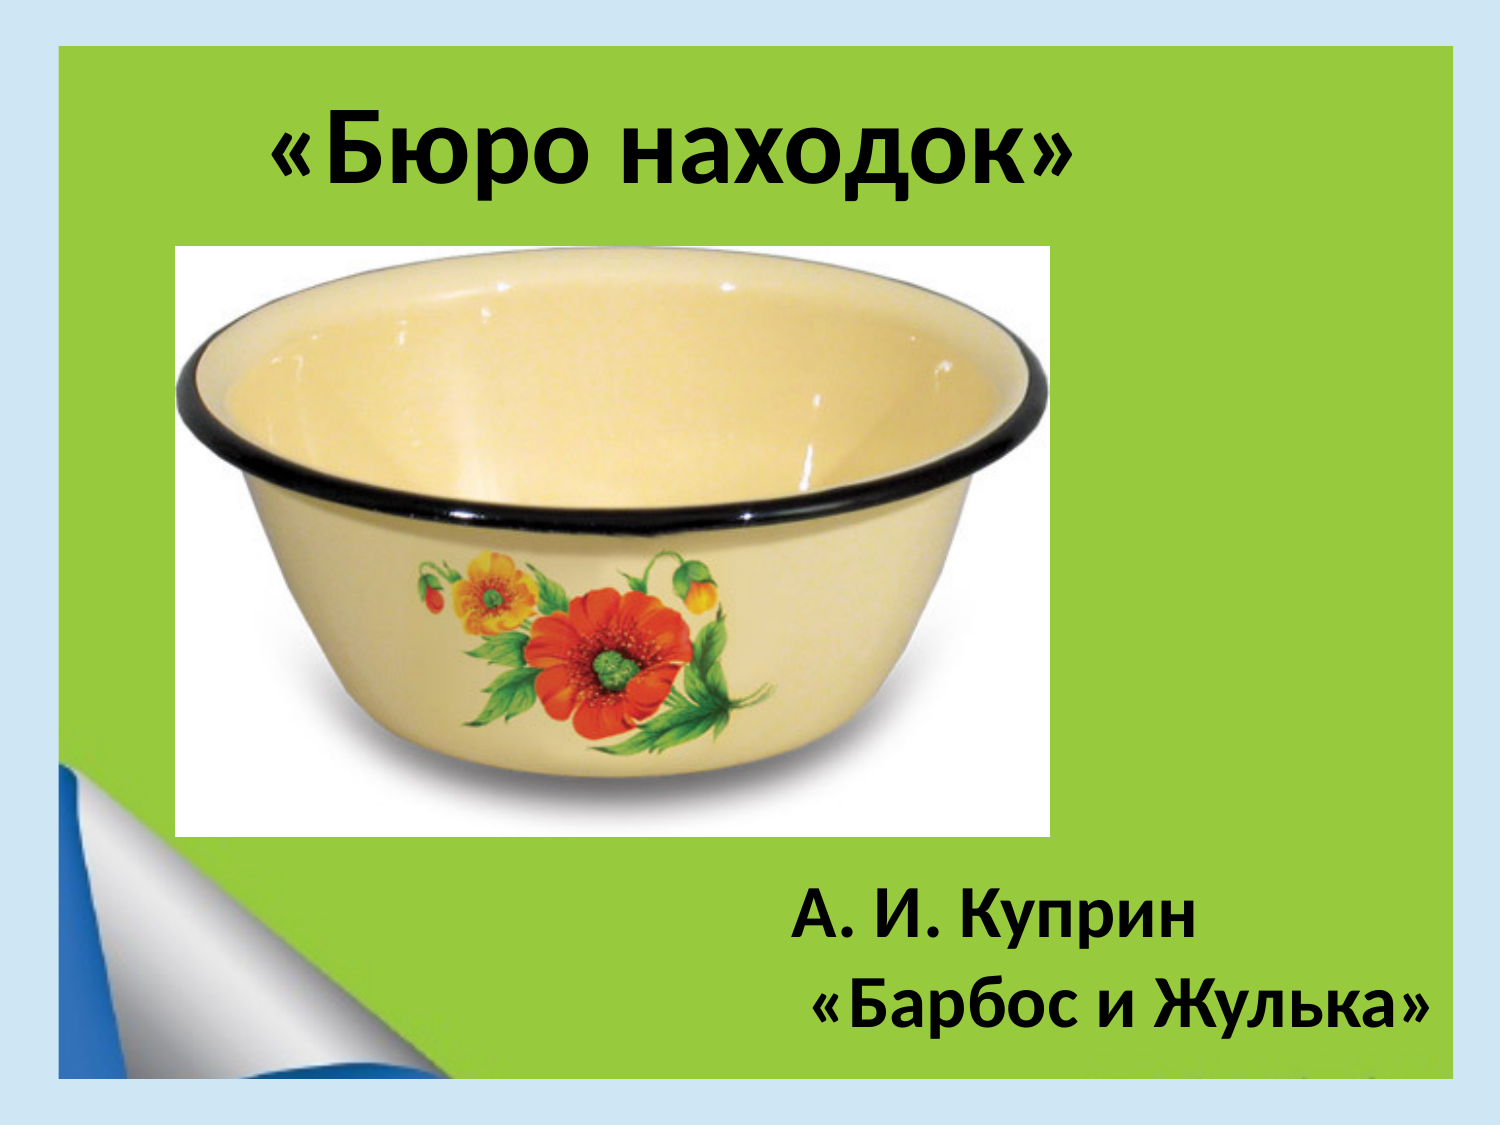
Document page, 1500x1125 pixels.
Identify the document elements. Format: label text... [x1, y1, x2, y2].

text_box «Бюро находок» [0, 45, 1350, 233]
text_box А. И. Куприн «Барбос и Жулька» [776, 855, 1454, 1051]
picture [58, 46, 1454, 1079]
